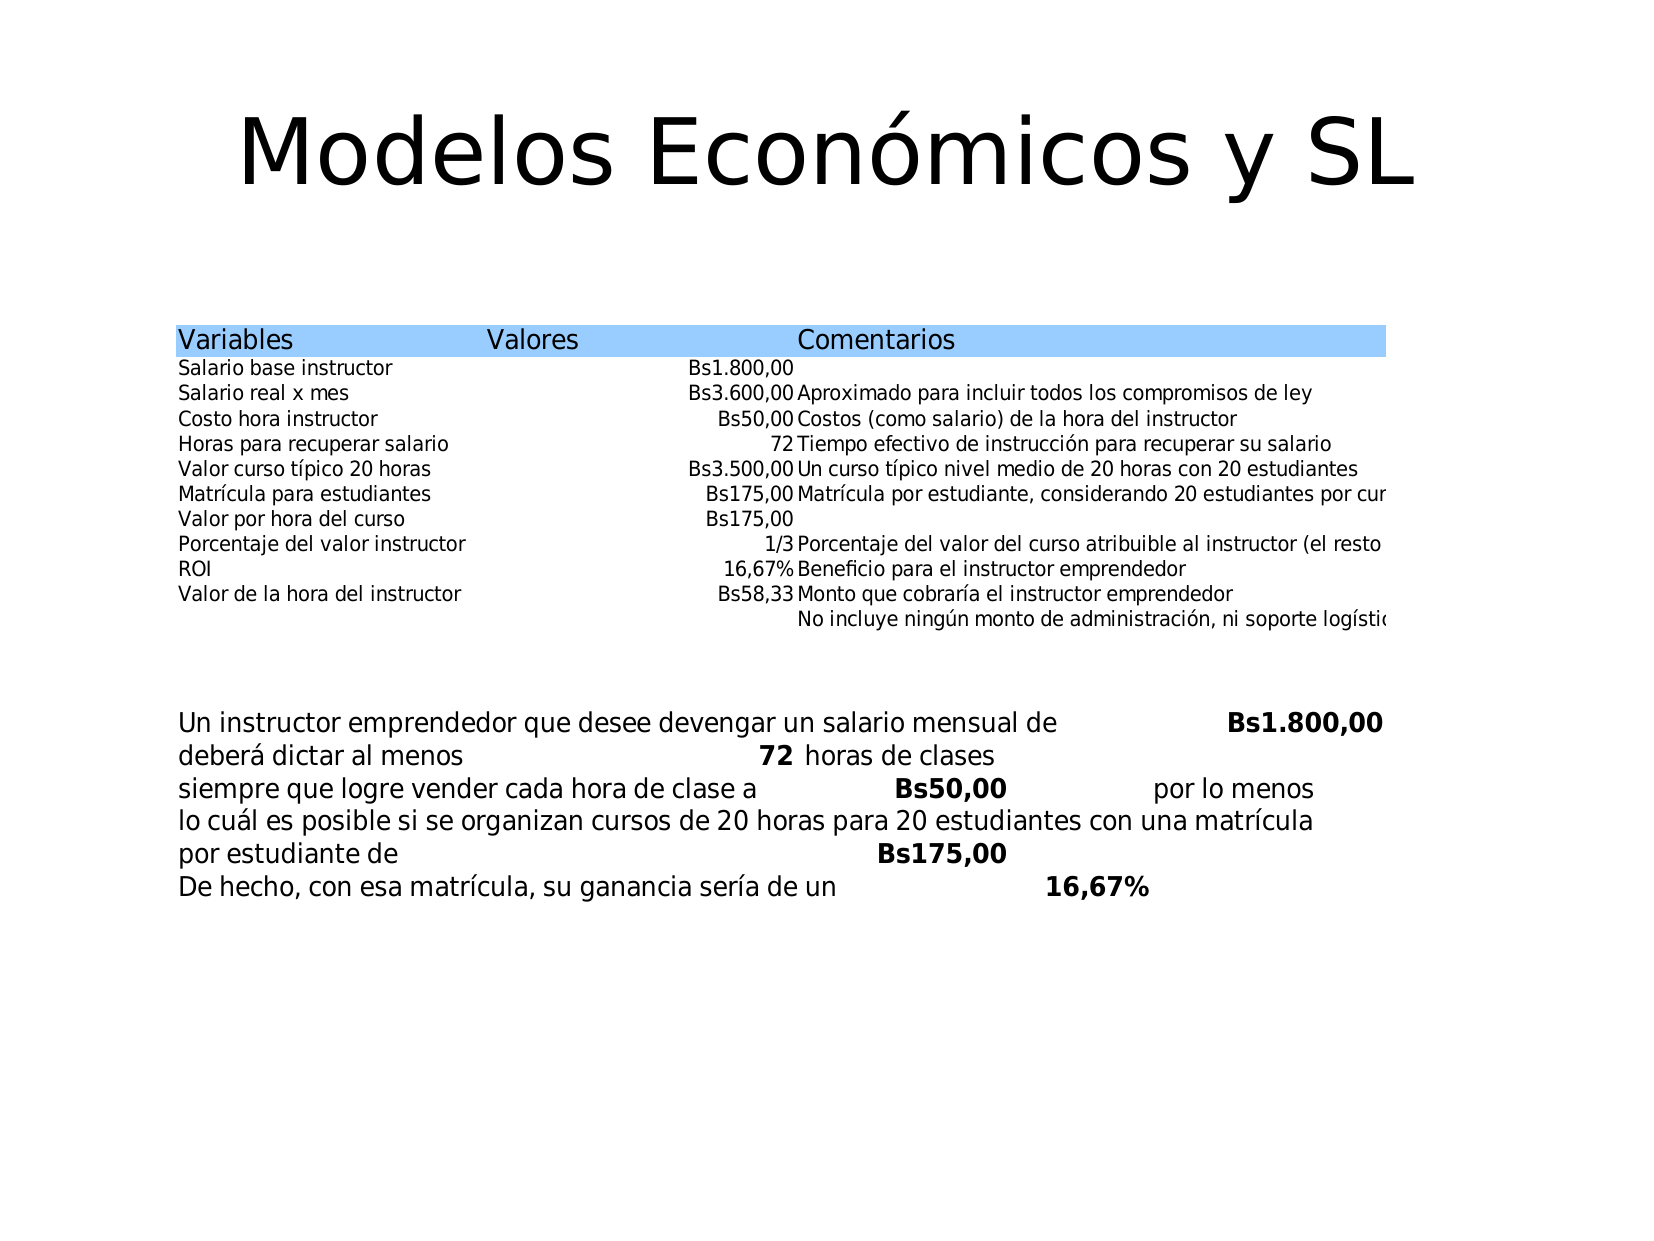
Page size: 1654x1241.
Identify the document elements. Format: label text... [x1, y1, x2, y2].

title Modelos Económicos y SL [82, 49, 1571, 257]
chart [176, 324, 1388, 983]
